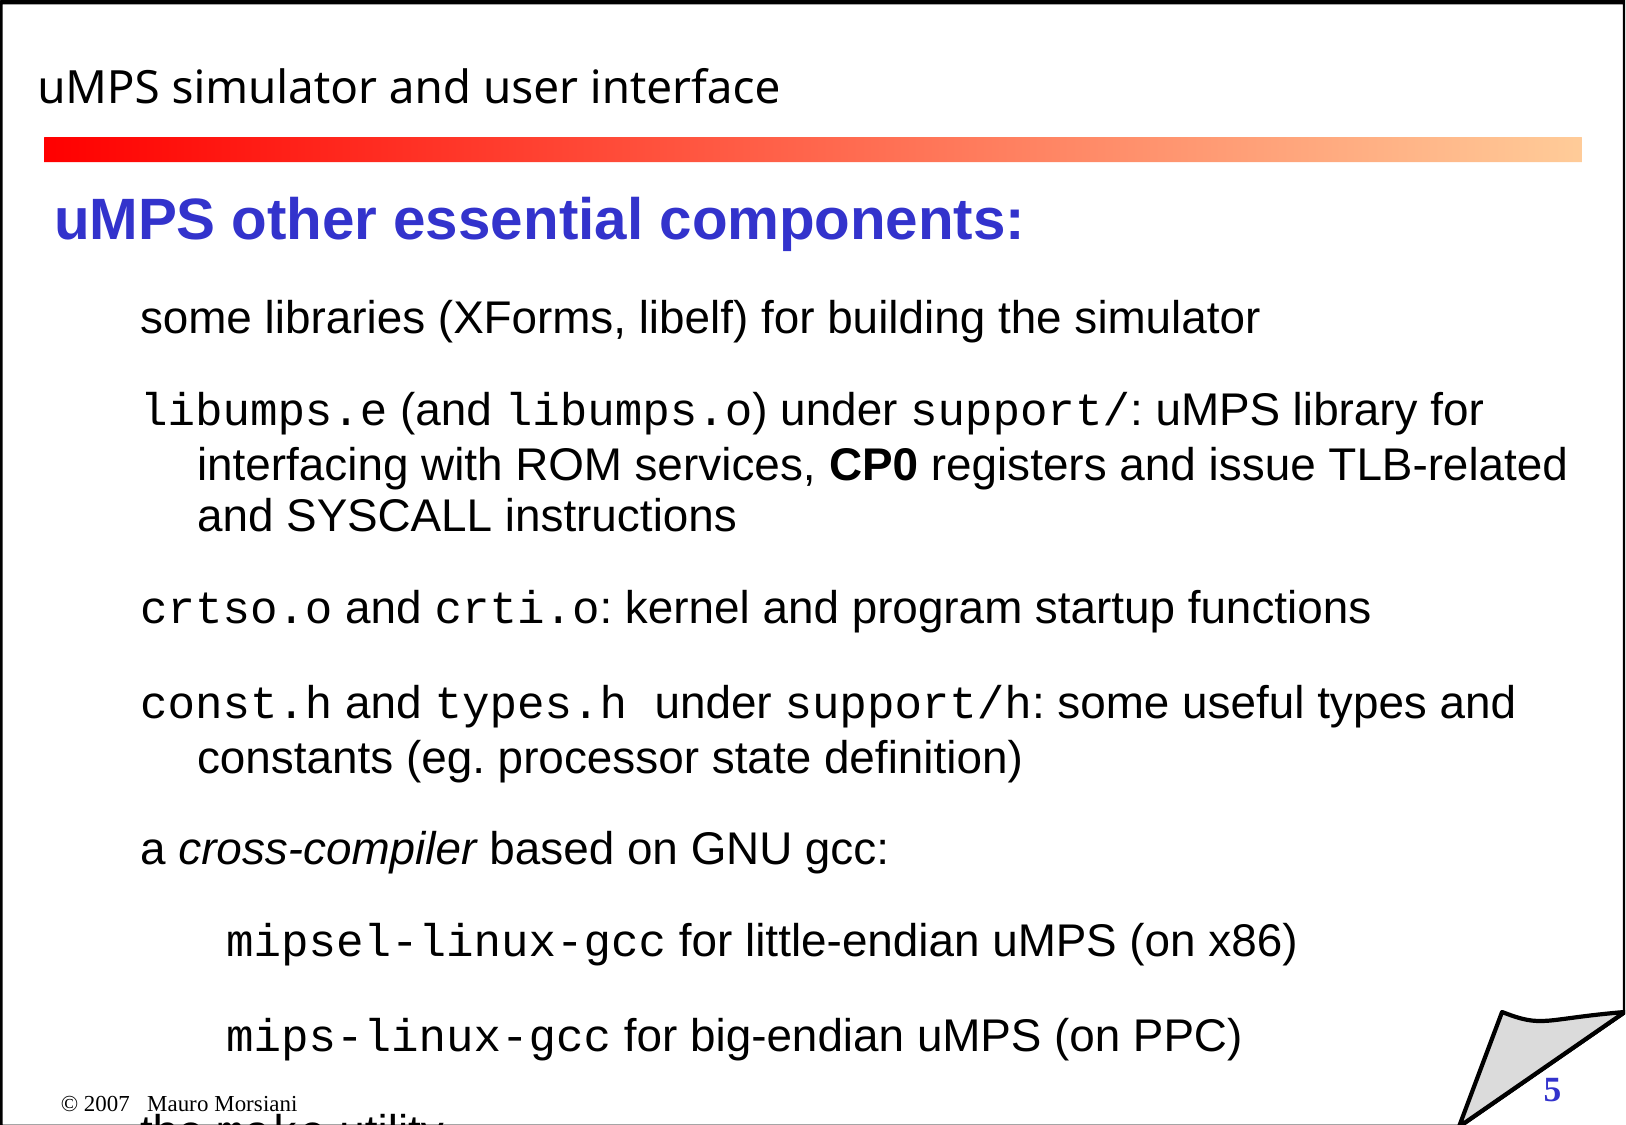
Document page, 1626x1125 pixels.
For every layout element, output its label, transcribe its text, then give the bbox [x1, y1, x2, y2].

title uMPS simulator and user interface [37, 44, 1588, 131]
list uMPS other essential components: some libraries (XForms, libelf) for building the simulator libumps.e (and libumps.o) under support/: uMPS library for interfacing with ROM services, CP0 registers and issue TLB-related and SYSCALL instructions crtso.o and crti.o: kernel and program startup functions const.h and types.h under support/h: some useful types and constants (eg. processor state definition) a cross-compiler based on GNU gcc: mipsel-linux-gcc for little-endian uMPS (on x86) mips-linux-gcc for big-endian uMPS (on PPC) the make utility [54, 187, 1571, 1125]
